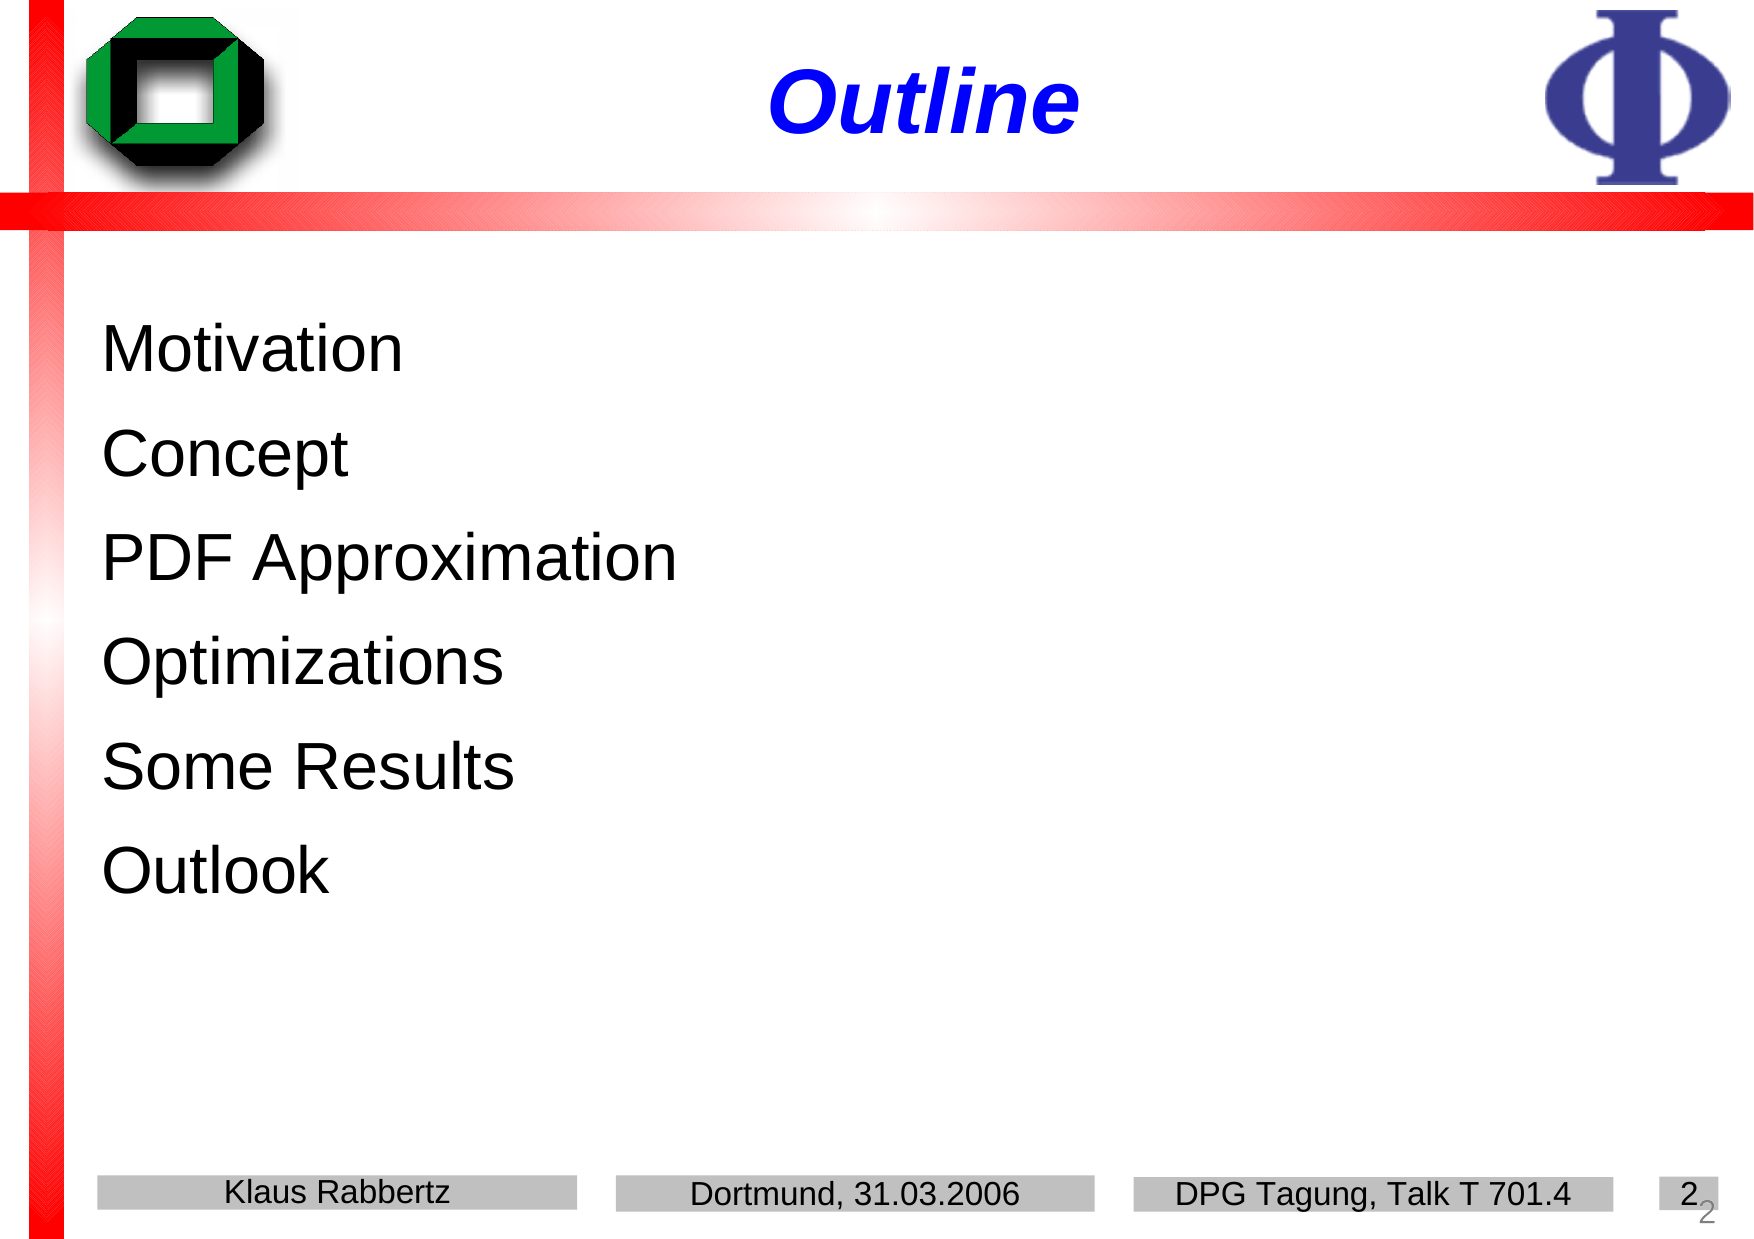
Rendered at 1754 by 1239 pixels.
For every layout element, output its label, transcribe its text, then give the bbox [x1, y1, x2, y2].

picture [1545, 10, 1731, 185]
title Outline [282, 21, 1566, 183]
picture [64, 9, 299, 192]
list Motivation Concept PDF Approximation Optimizations Some Results Outlook [89, 311, 1693, 1141]
